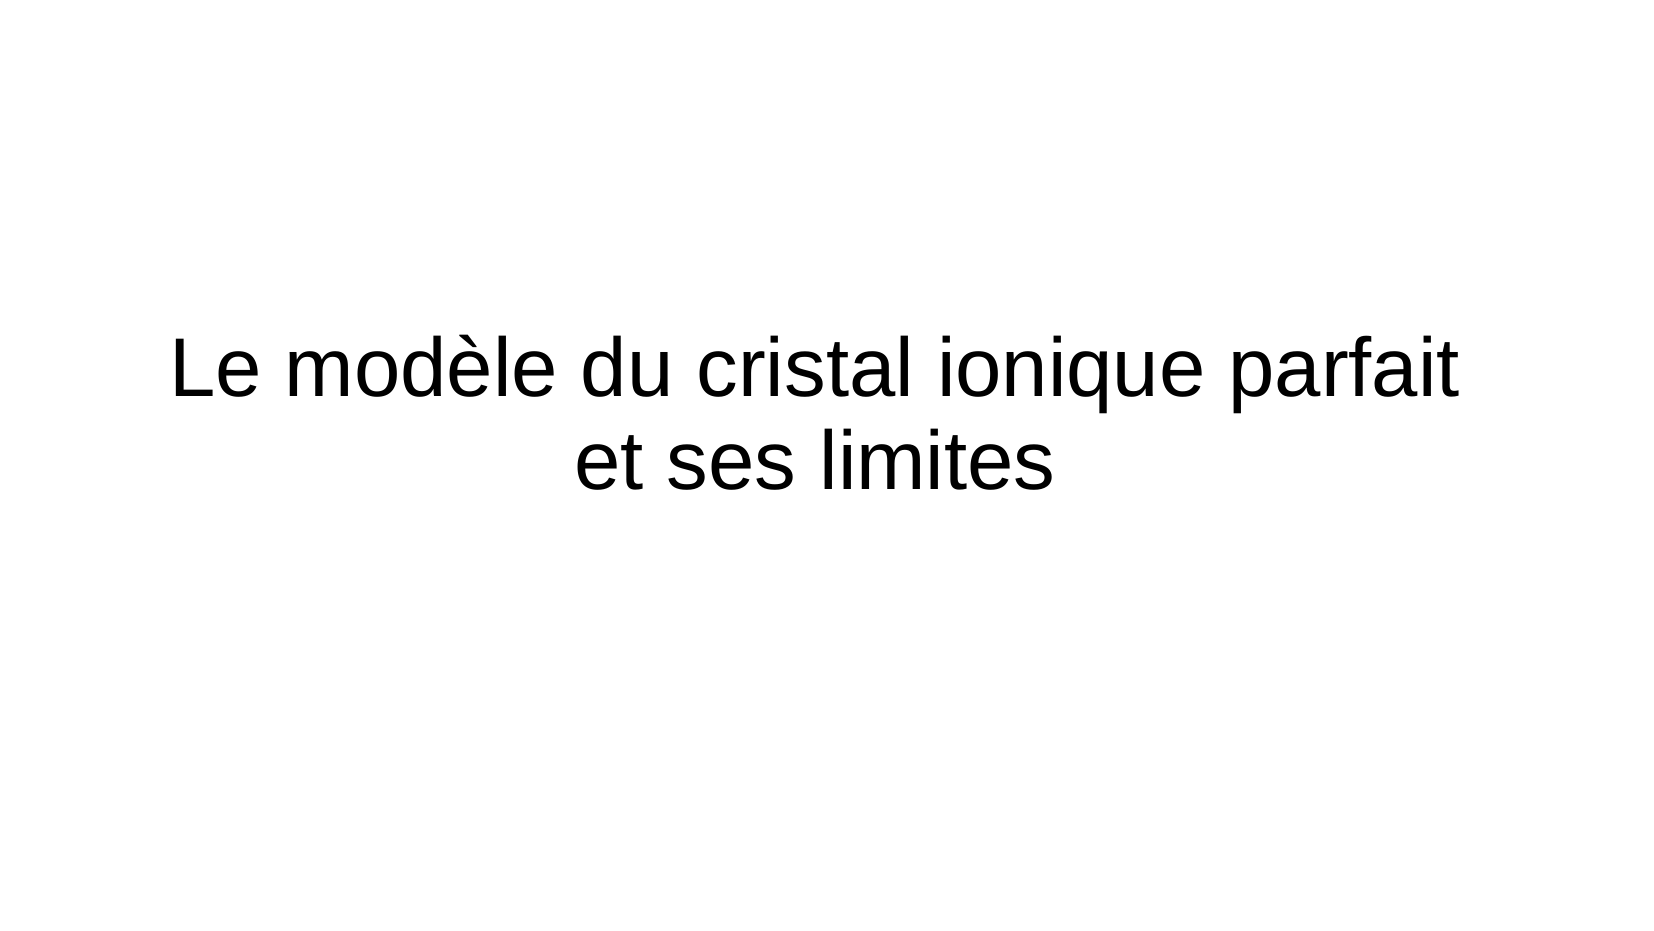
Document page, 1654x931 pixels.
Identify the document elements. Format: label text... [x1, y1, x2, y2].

subtitle Le modèle du cristal ionique parfait et ses limites [82, 70, 1571, 758]
